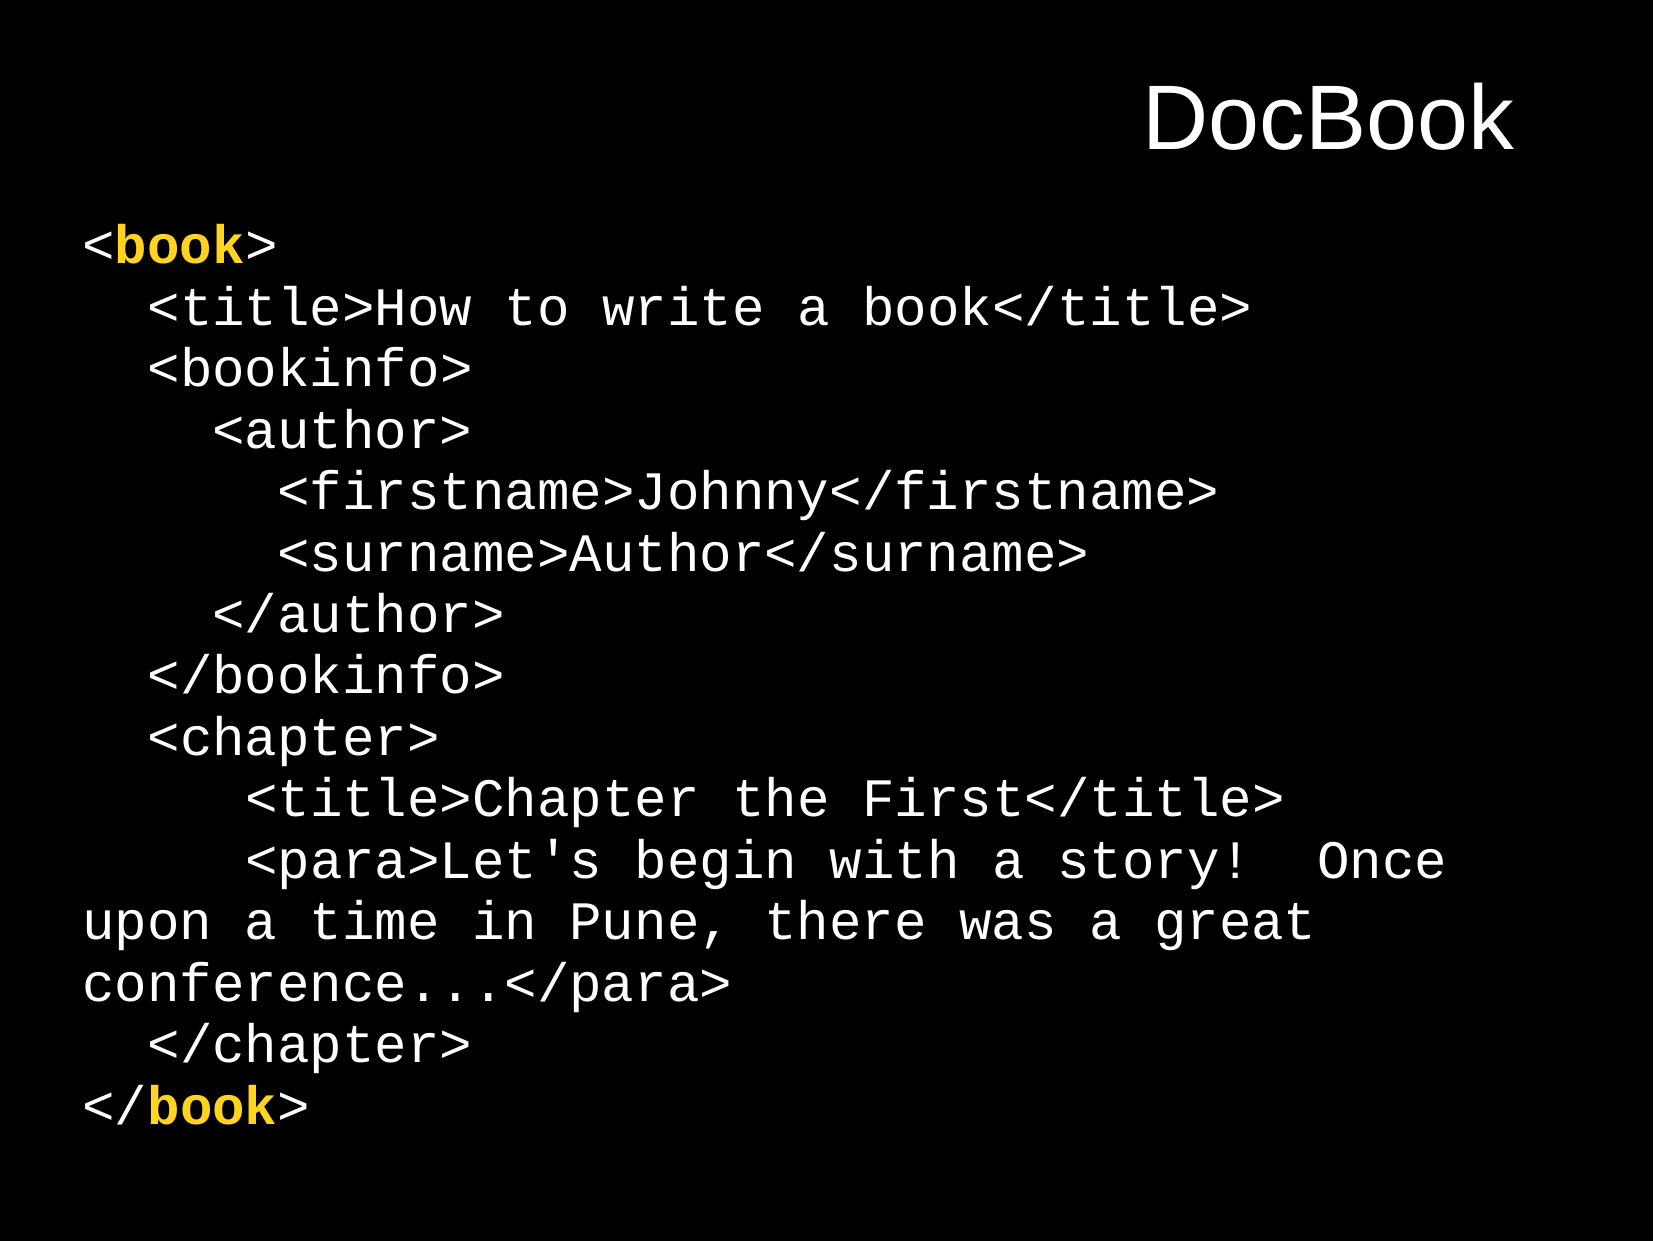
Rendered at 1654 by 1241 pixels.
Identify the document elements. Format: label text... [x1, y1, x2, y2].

title DocBook [1087, 14, 1571, 222]
subtitle <book> <title>How to write a book</title> <bookinfo> <author> <firstname>Johnny</firstname> <surname>Author</surname> </author> </bookinfo> <chapter> <title>Chapter the First</title> <para>Let's begin with a story! Once upon a time in Pune, there was a great conference...</para> </chapter> </book> [82, 149, 1571, 1210]
